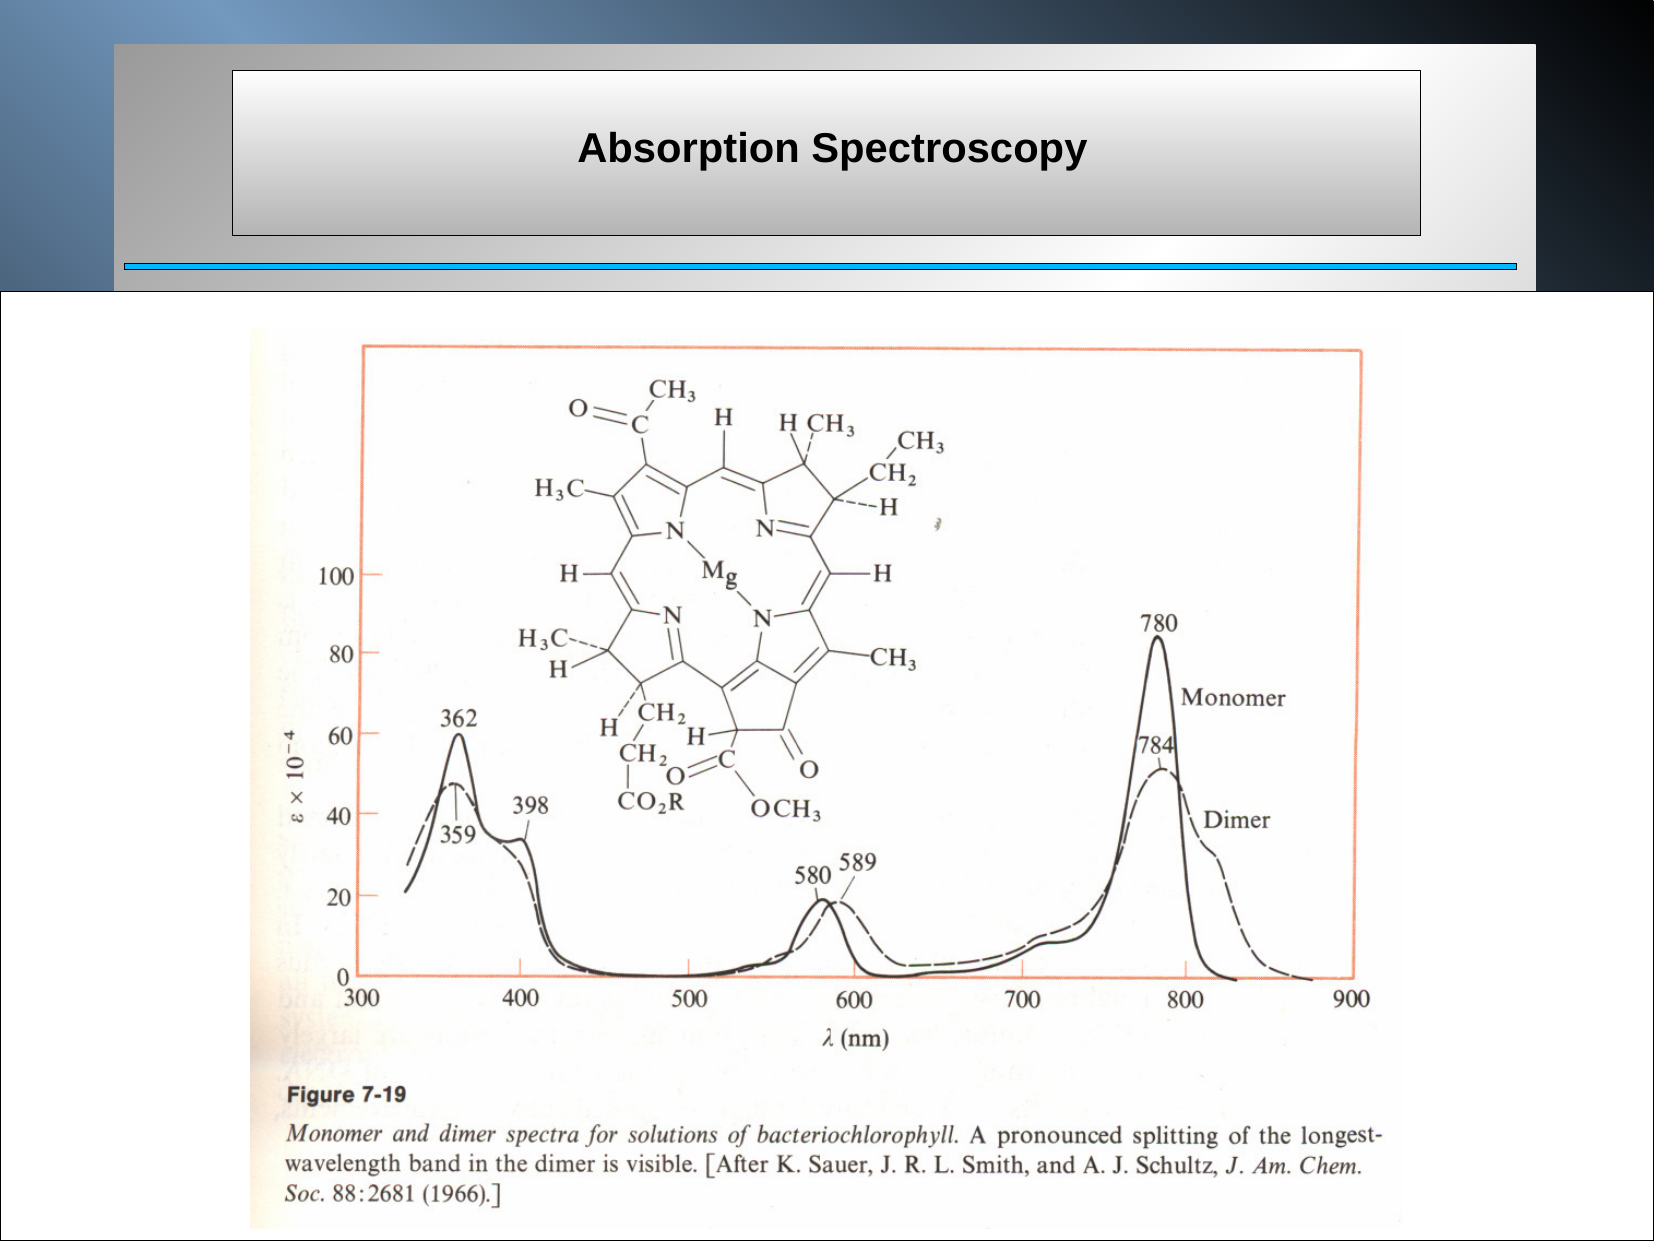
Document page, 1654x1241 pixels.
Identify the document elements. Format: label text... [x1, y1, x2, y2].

picture [250, 328, 1403, 1230]
text_box Absorption Spectroscopy [280, 124, 1385, 187]
text_box [124, 263, 1517, 270]
text_box [0, 291, 1654, 1241]
text_box [232, 70, 1421, 236]
